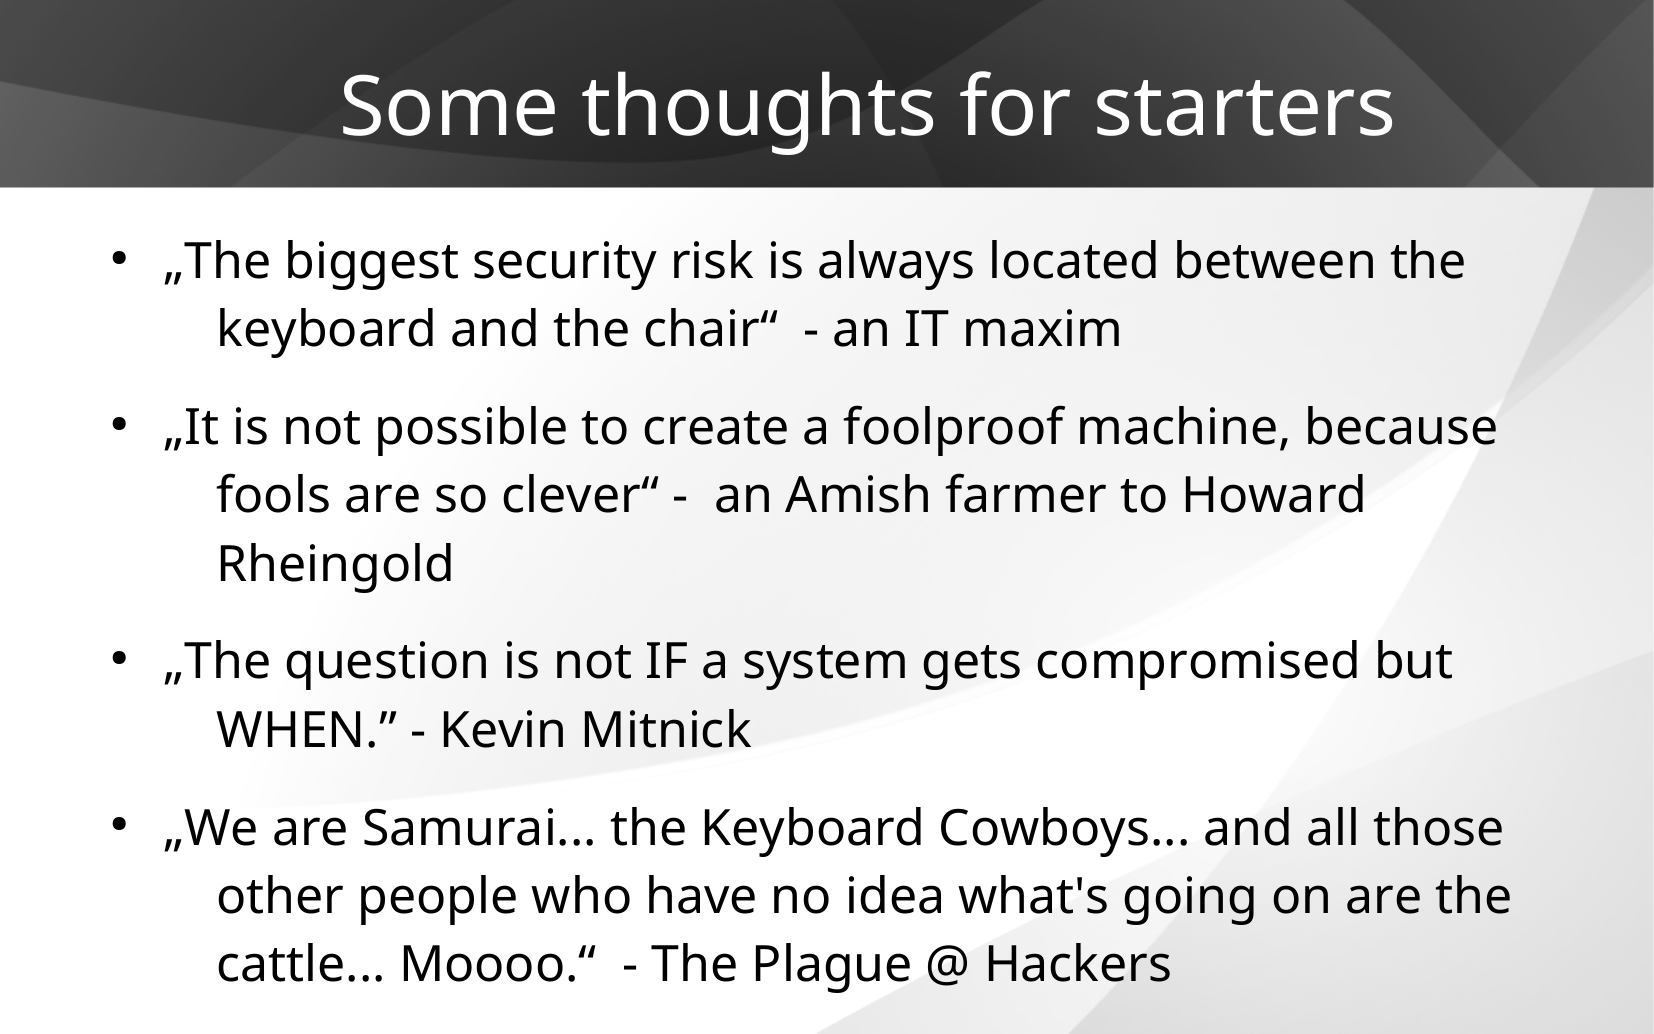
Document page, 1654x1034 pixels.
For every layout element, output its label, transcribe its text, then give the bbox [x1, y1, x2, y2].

title Some thoughts for starters [124, 0, 1613, 208]
list „The biggest security risk is always located between the keyboard and the chair“ - an IT maxim „It is not possible to create a foolproof machine, because fools are so clever“ - an Amish farmer to Howard Rheingold „The question is not IF a system gets compromised but WHEN.” - Kevin Mitnick „We are Samurai... the Keyboard Cowboys... and all those other people who have no idea what's going on are the cattle... Moooo.“ - The Plague @ Hackers [75, 225, 1613, 1013]
picture [0, 0, 1654, 1034]
